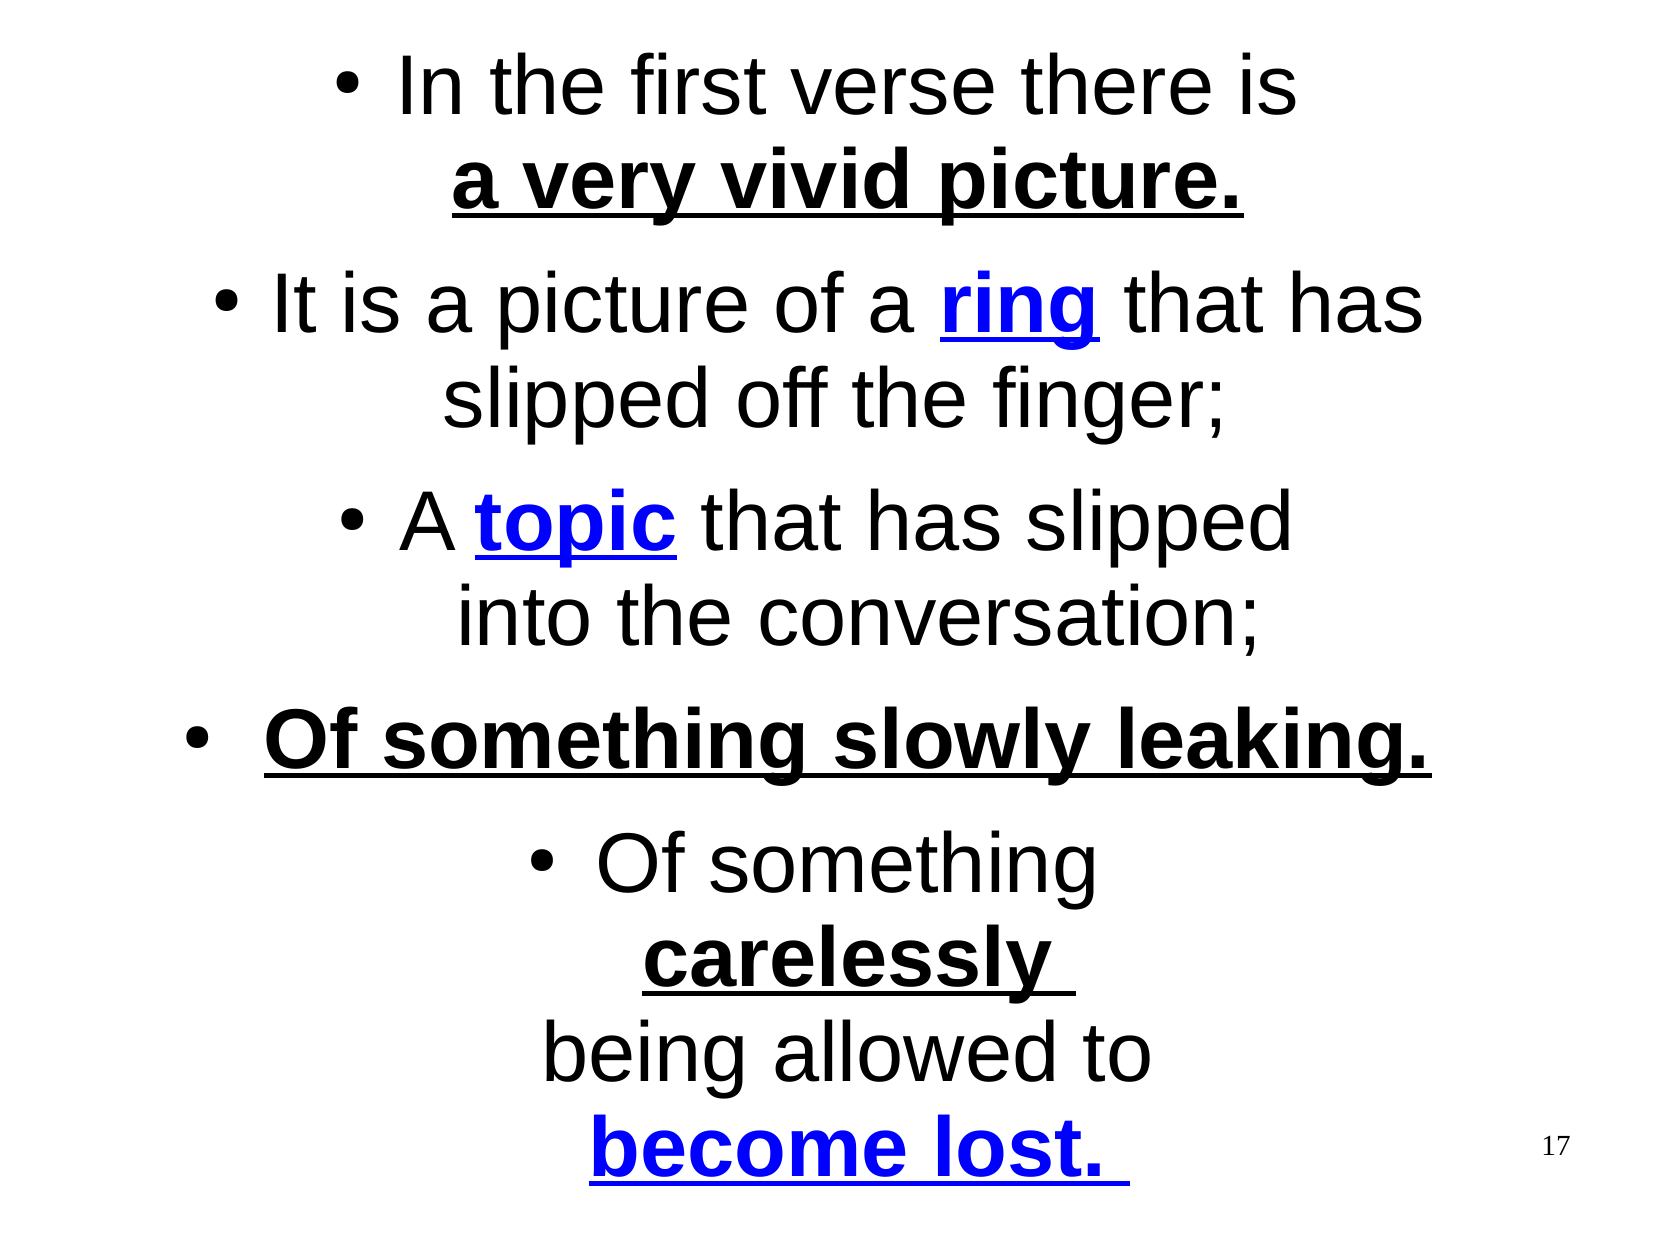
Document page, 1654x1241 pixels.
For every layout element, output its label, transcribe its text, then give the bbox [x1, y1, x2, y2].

list In the first verse there is a very vivid picture. It is a picture of a ring that has slipped off the finger; A topic that has slipped into the conversation; Of something slowly leaking. Of something carelessly being allowed to become lost. [37, 37, 1613, 1201]
